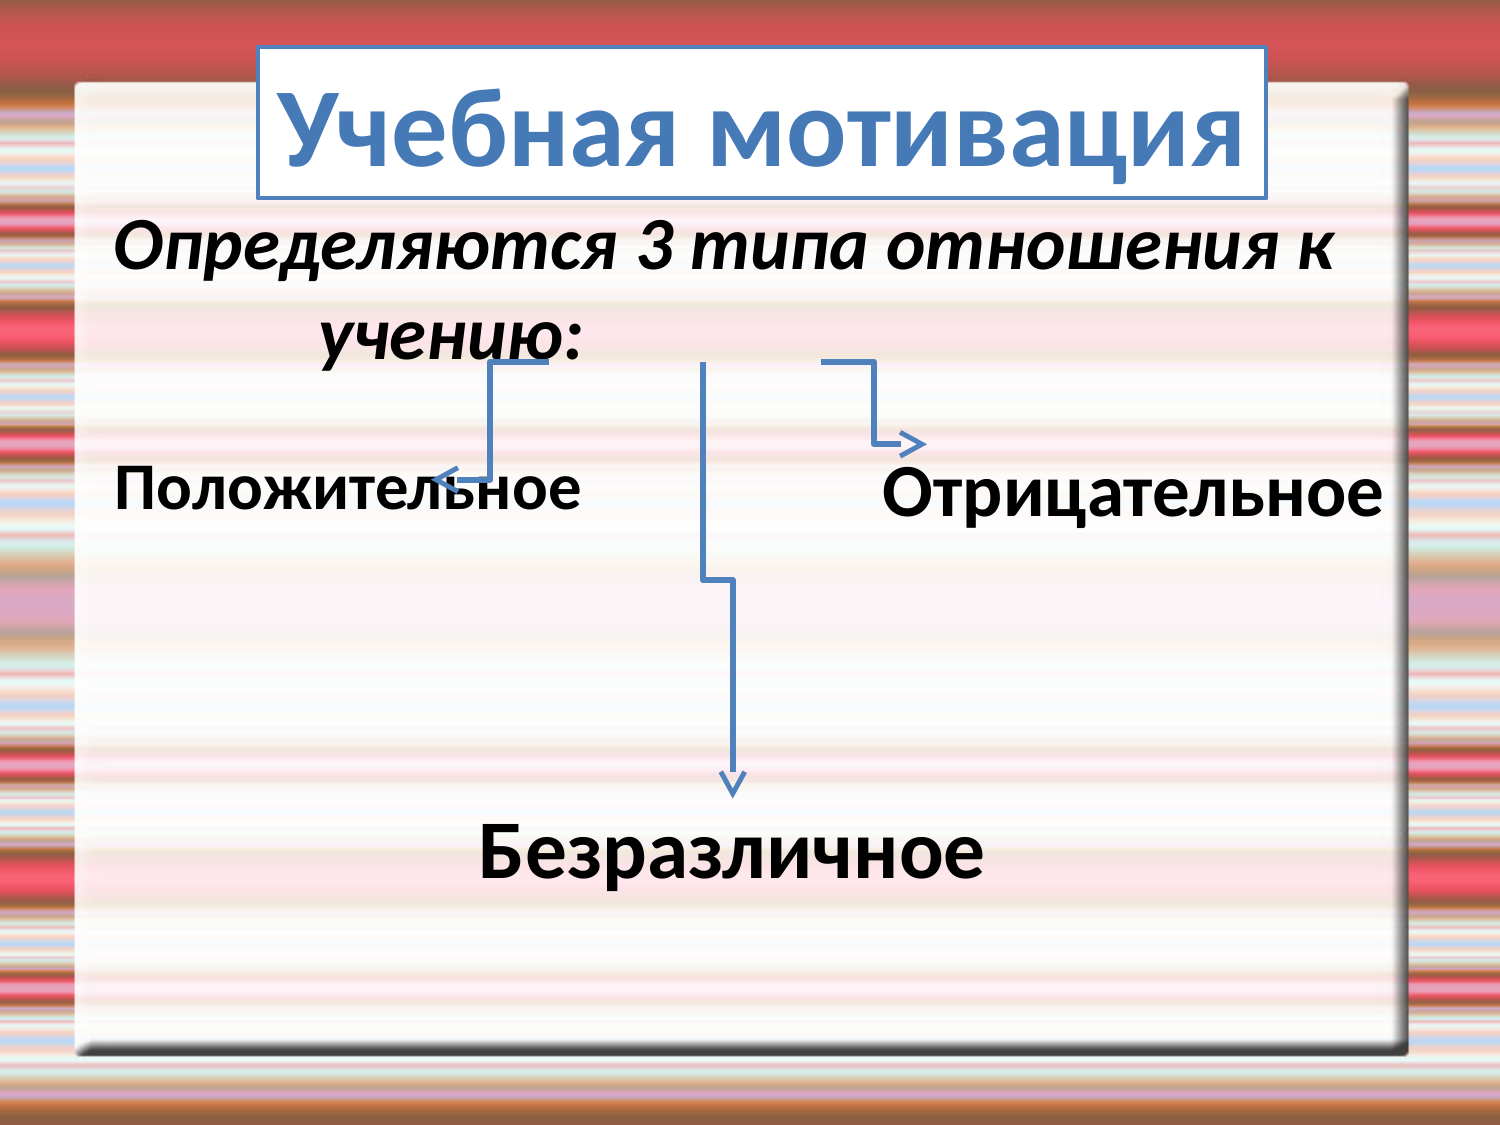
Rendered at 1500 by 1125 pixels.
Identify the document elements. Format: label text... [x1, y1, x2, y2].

list Определяются 3 типа отношения к учению: [82, 187, 1432, 386]
picture [0, 0, 1500, 1125]
text_box Учебная мотивация [257, 46, 1267, 199]
